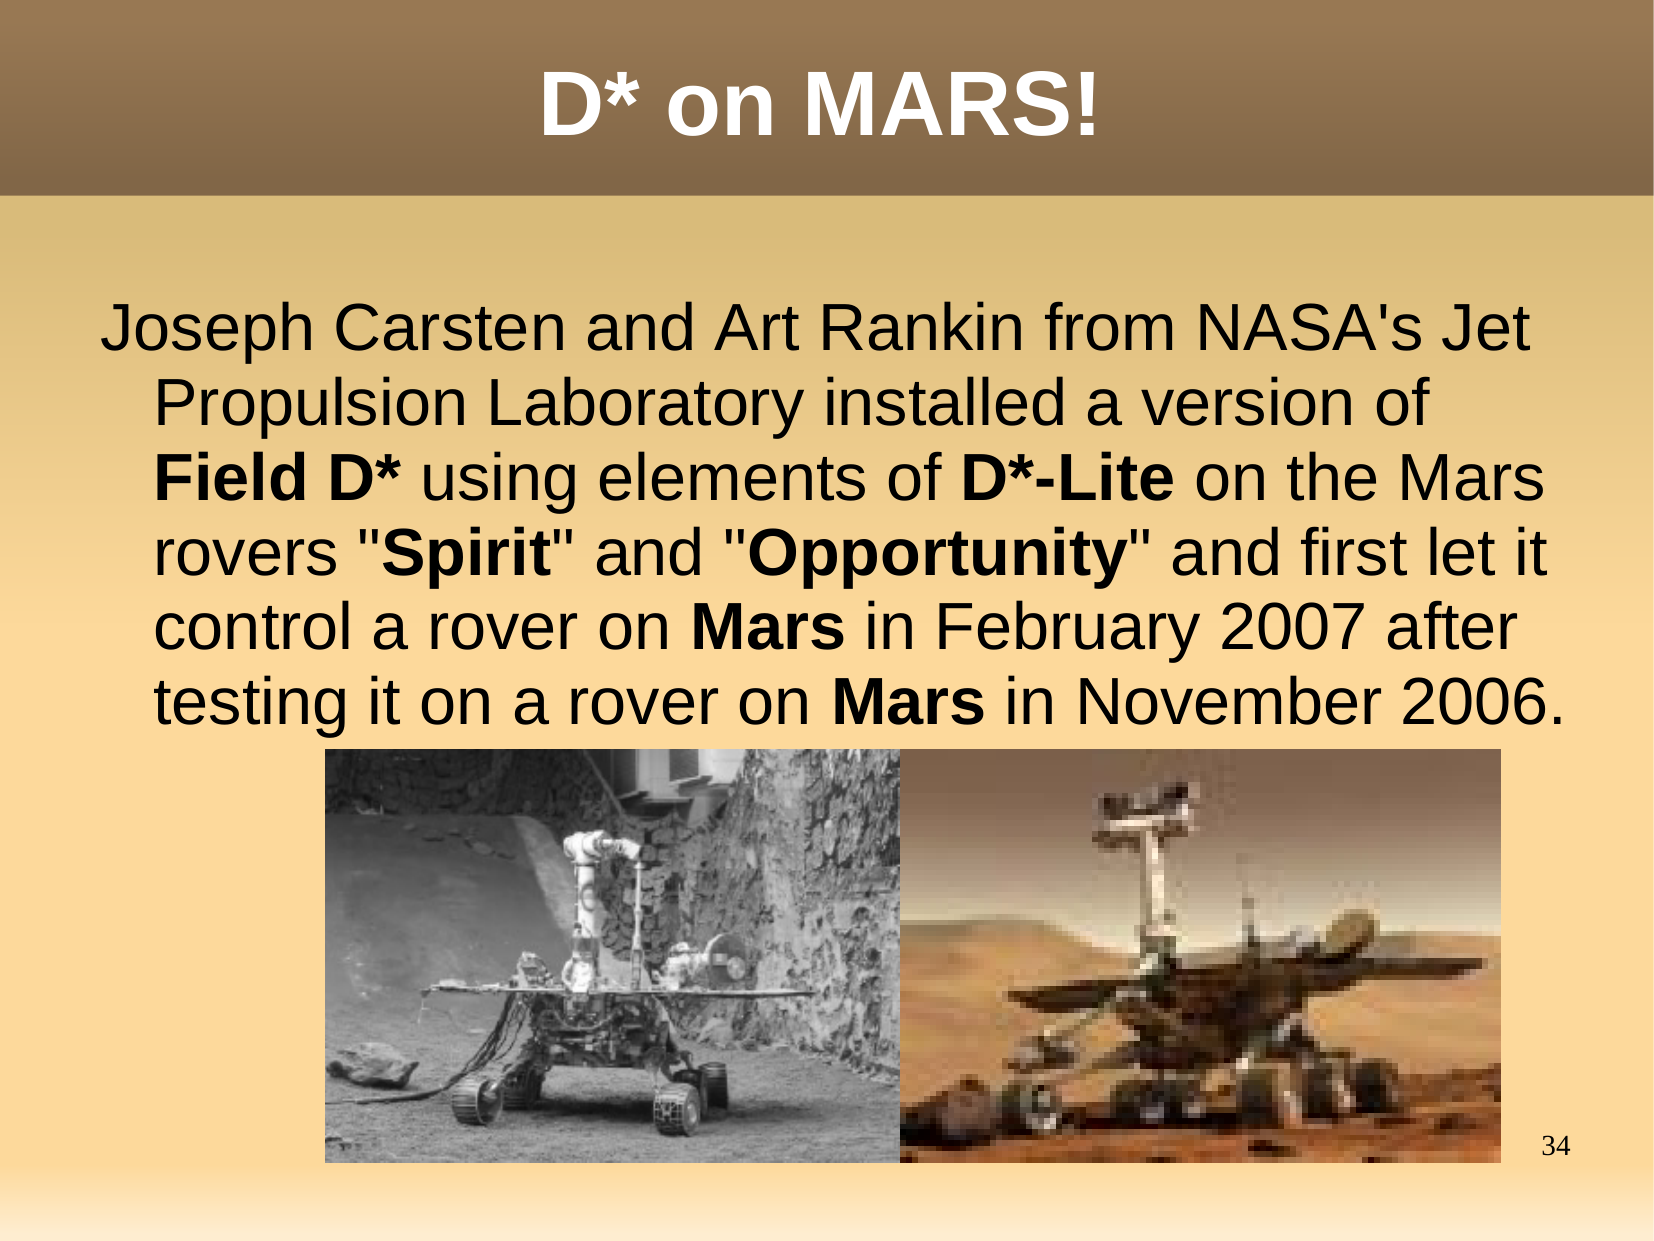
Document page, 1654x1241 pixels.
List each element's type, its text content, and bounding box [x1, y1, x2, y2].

picture [0, 0, 1654, 1241]
title D* on MARS! [76, 7, 1565, 200]
list Joseph Carsten and Art Rankin from NASA's Jet Propulsion Laboratory installed a version of Field D* using elements of D*-Lite on the Mars rovers "Spirit" and "Opportunity" and first let it control a rover on Mars in February 2007 after testing it on a rover on Mars in November 2006. [82, 290, 1571, 1094]
